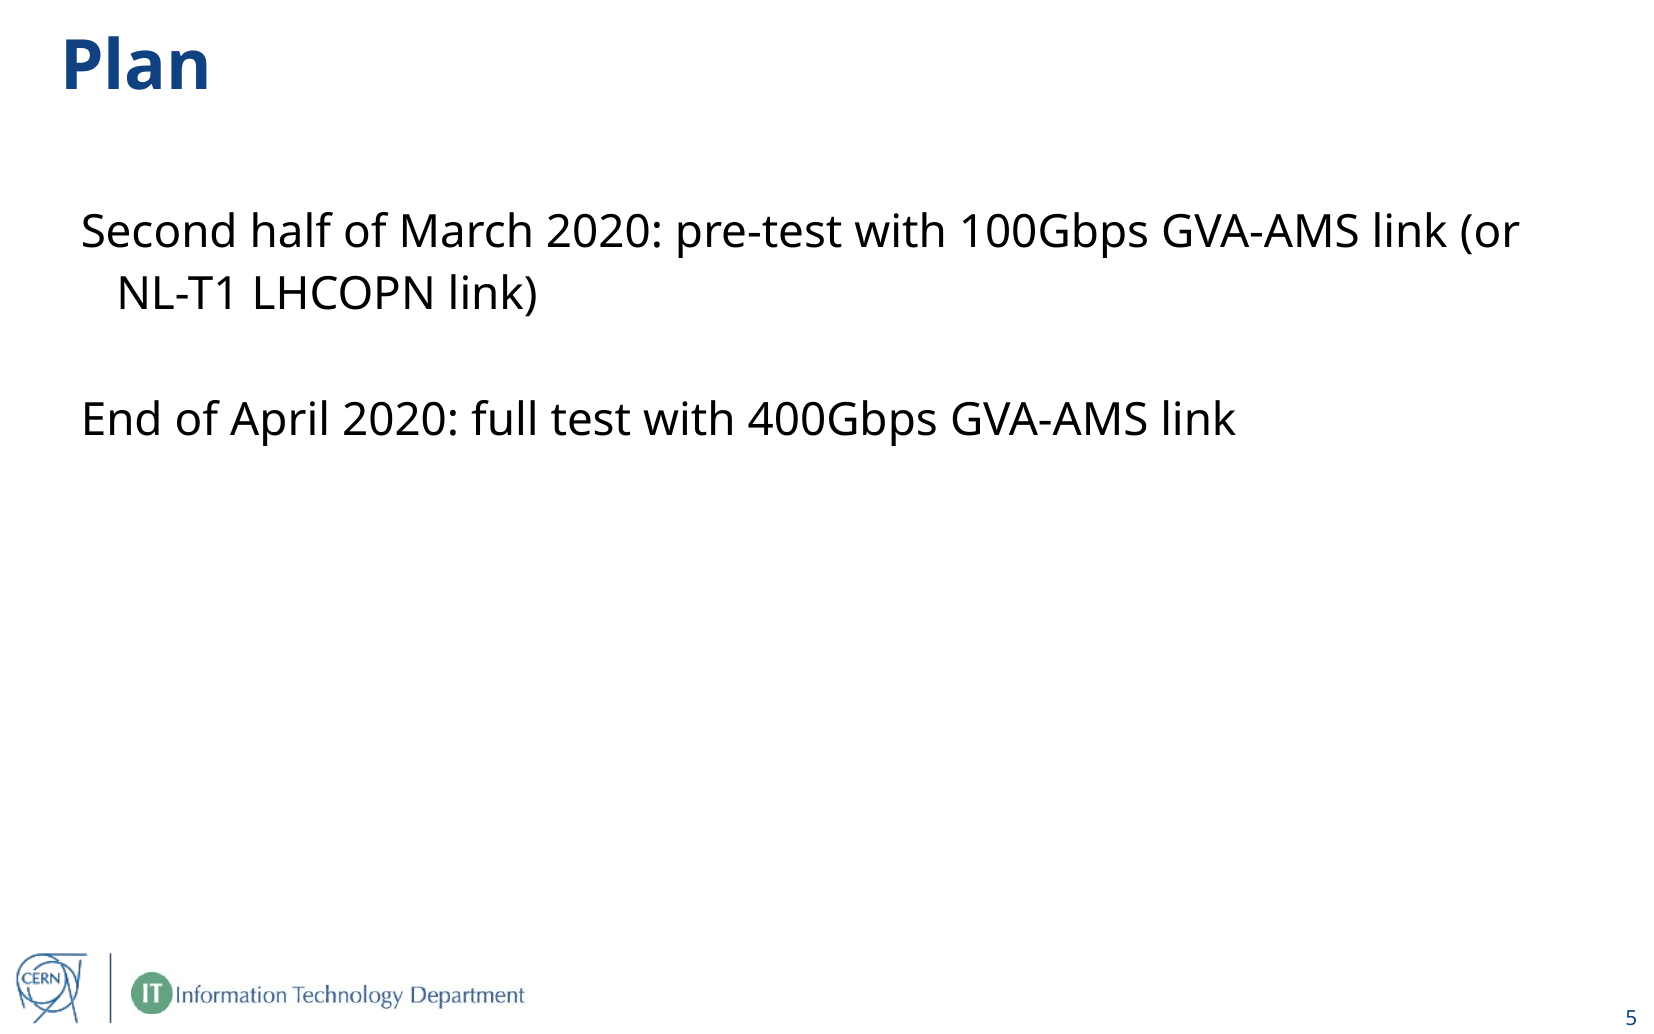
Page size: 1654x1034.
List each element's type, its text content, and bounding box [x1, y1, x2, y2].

picture [19, 985, 64, 1002]
title Plan [60, 0, 1528, 138]
text_box Second half of March 2020: pre-test with 100Gbps GVA-AMS link (or NL-T1 LHCOPN link) End of April 2020: full test with 400Gbps GVA-AMS link [66, 190, 1564, 1034]
picture [16, 985, 64, 1032]
picture [48, 991, 64, 1010]
